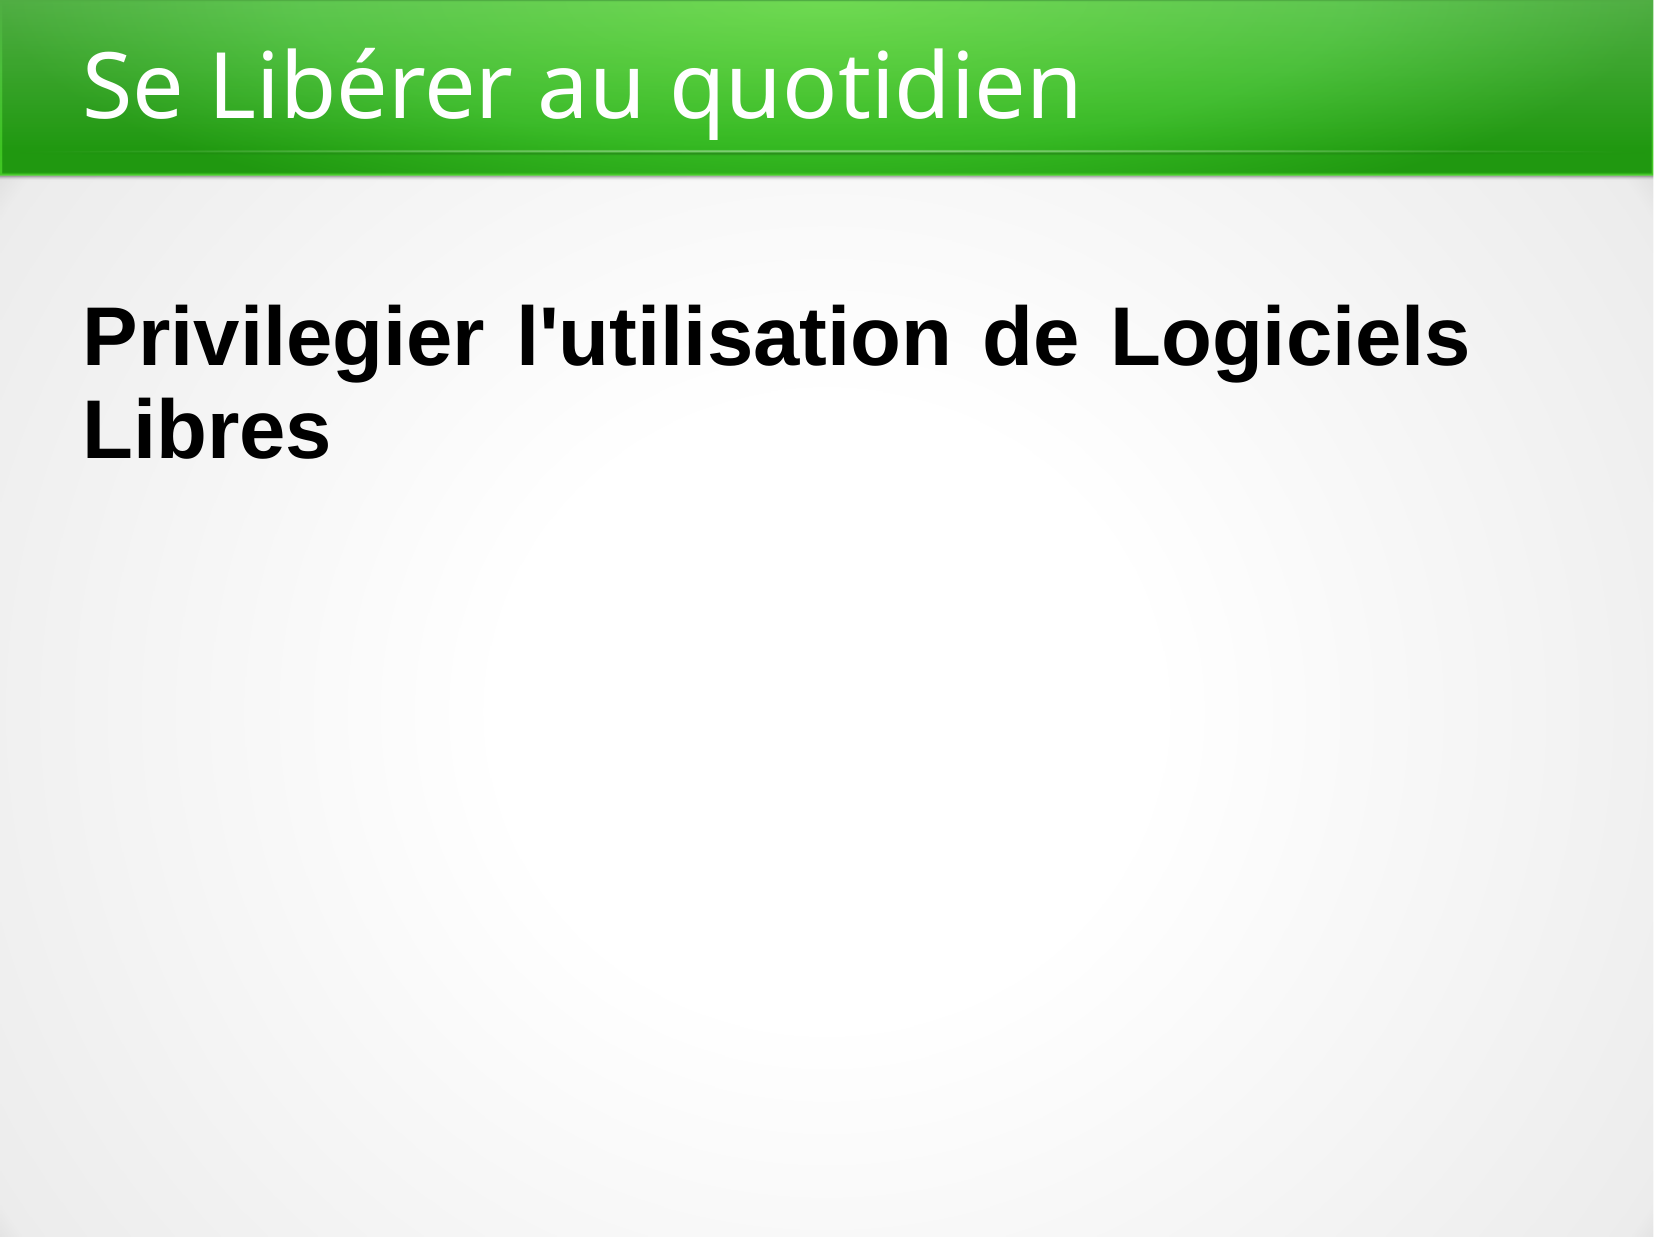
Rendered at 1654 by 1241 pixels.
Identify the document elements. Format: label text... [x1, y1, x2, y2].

subtitle Privilegier l'utilisation de Logiciels Libres [82, 290, 1571, 1010]
picture [0, 0, 1654, 1237]
title Se Libérer au quotidien [82, 11, 1571, 154]
